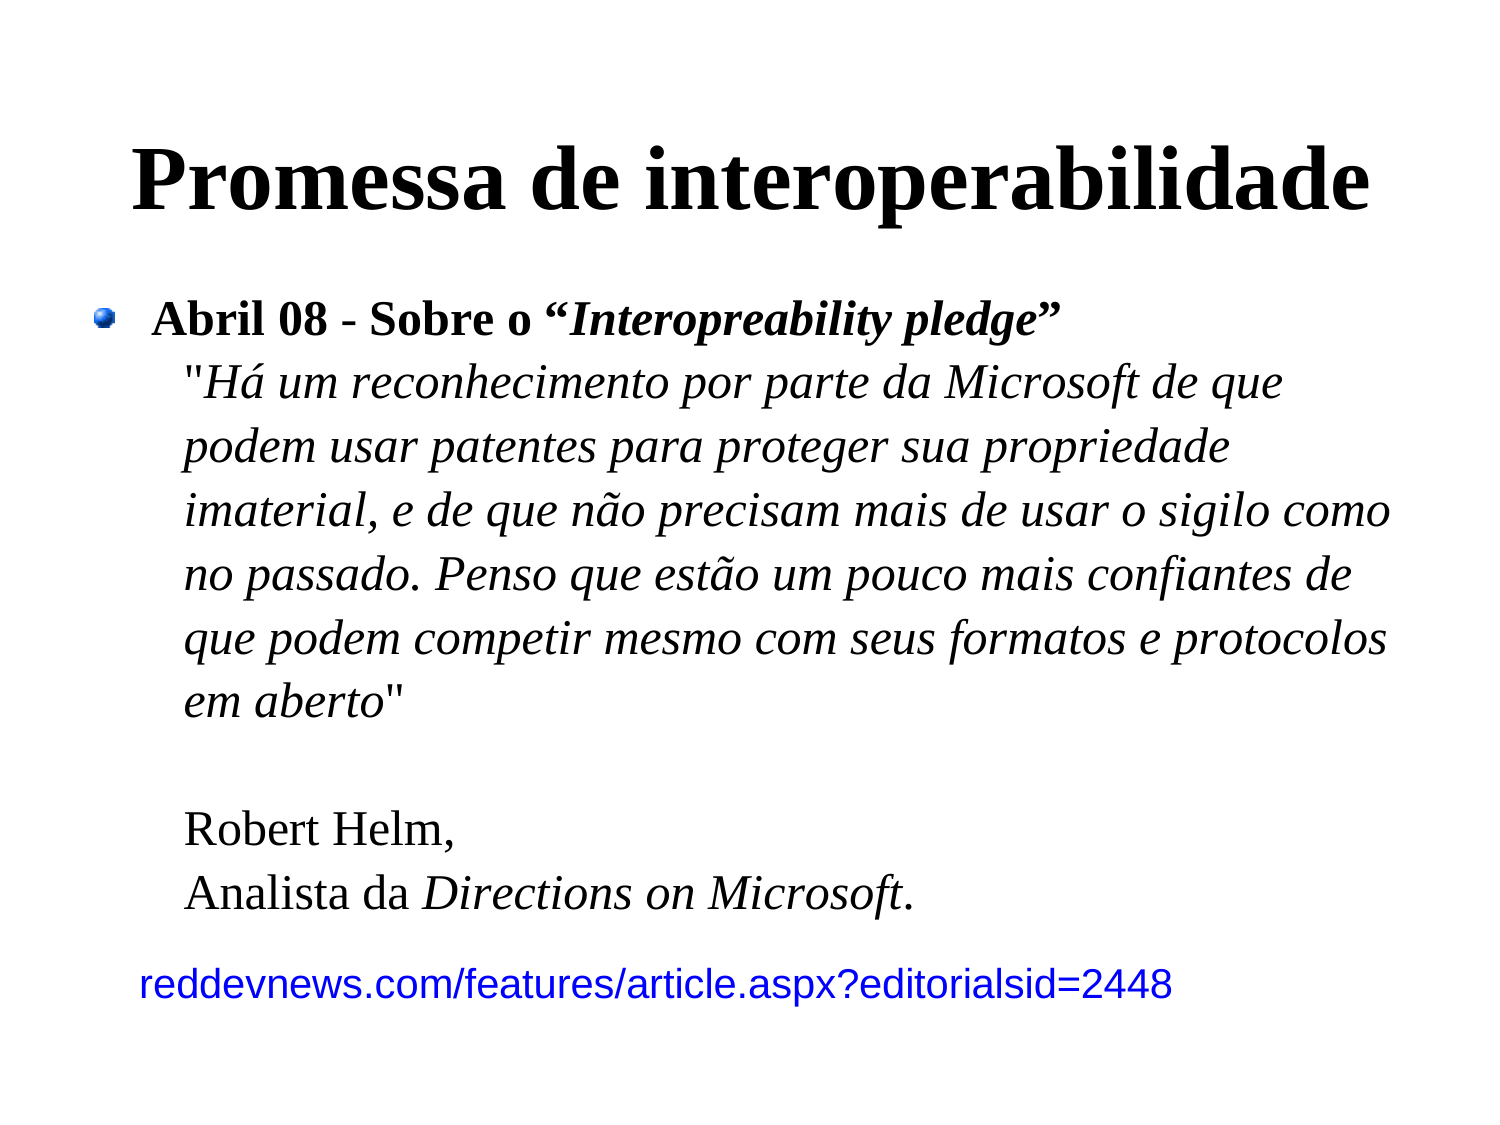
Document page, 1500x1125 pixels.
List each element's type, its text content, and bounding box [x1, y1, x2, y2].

text_box Abril 08 - Sobre o “Interopreability pledge” "Há um reconhecimento por parte da Microsoft de que podem usar patentes para proteger sua propriedade imaterial, e de que não precisam mais de usar o sigilo como no passado. Penso que estão um pouco mais confiantes de que podem competir mesmo com seus formatos e protocolos em aberto" Robert Helm, Analista da Directions on Microsoft. reddevnews.com/features/article.aspx?editorialsid=2448 [79, 274, 1421, 1021]
title Promessa de interoperabilidade [87, 52, 1416, 274]
